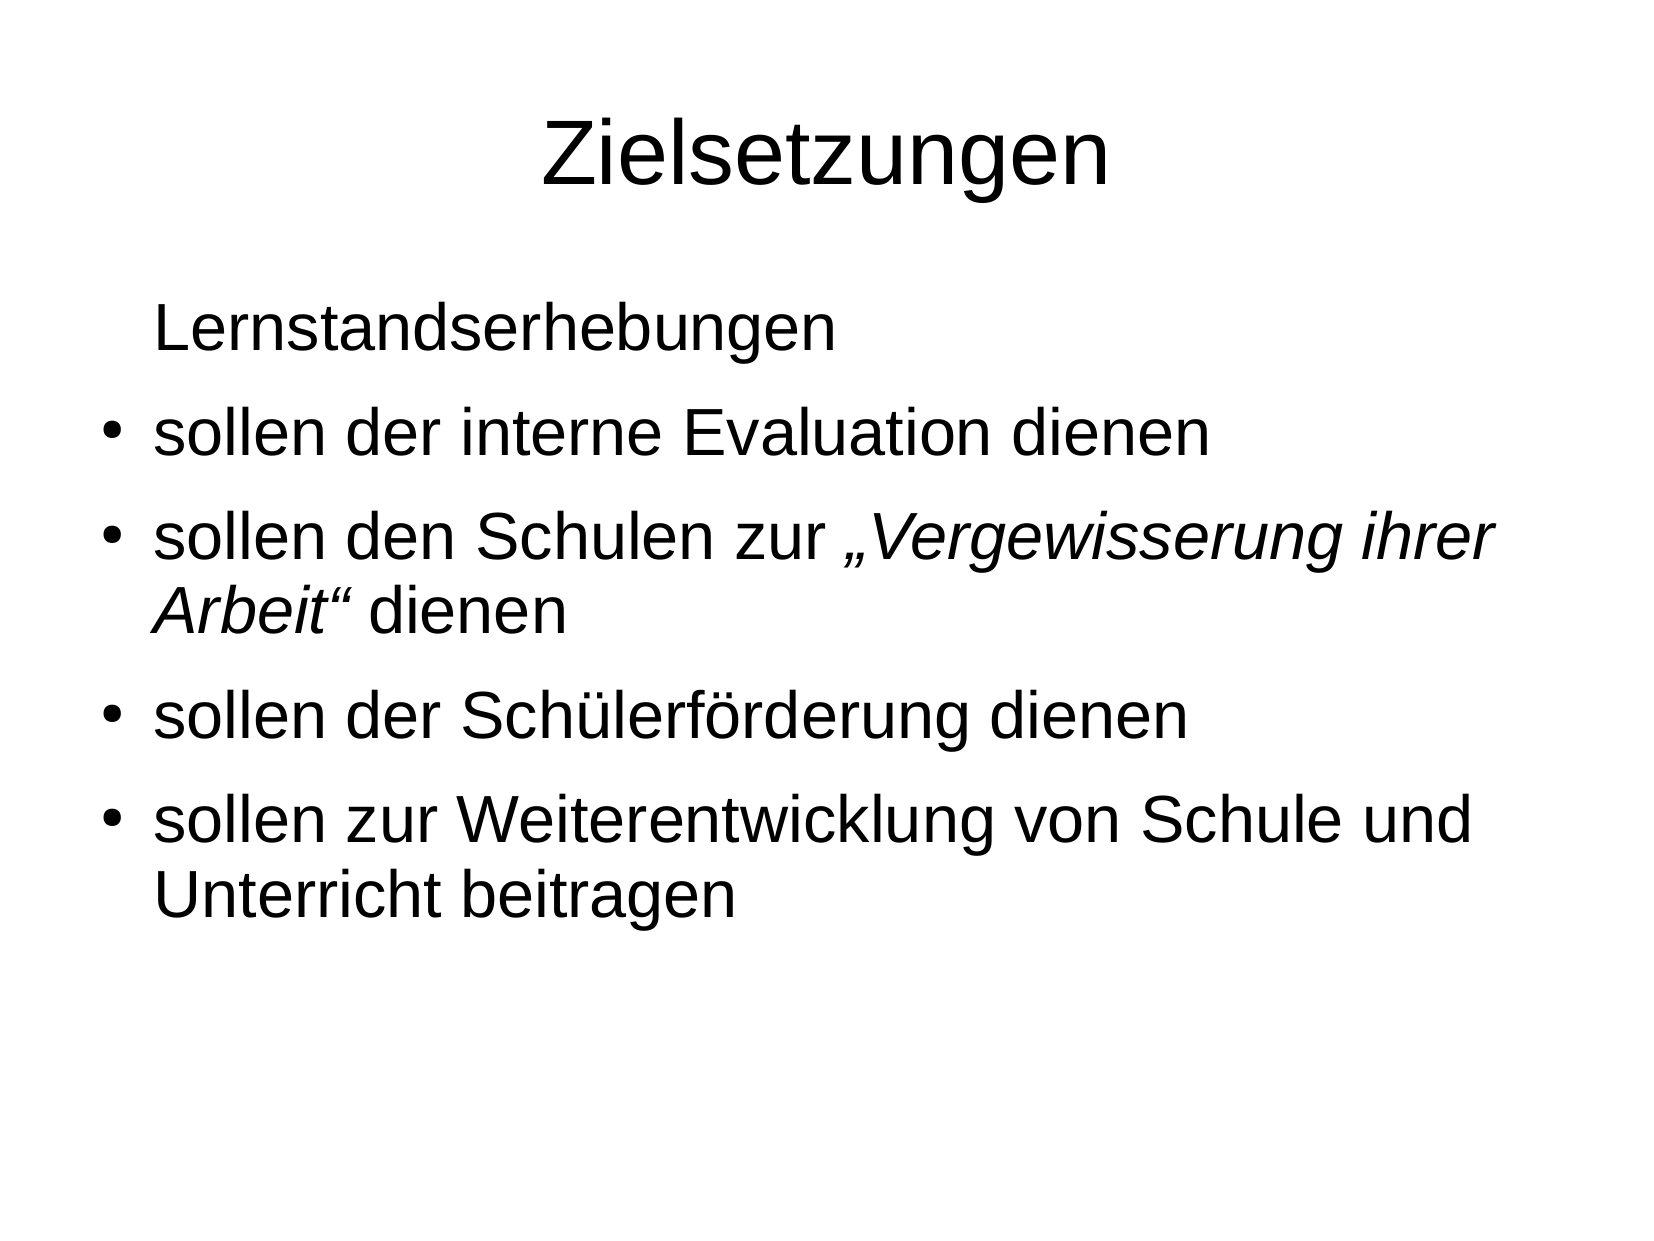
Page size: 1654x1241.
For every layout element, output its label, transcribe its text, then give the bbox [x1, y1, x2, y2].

list Lernstandserhebungen sollen der interne Evaluation dienen sollen den Schulen zur „Vergewisserung ihrer Arbeit“ dienen sollen der Schülerförderung dienen sollen zur Weiterentwicklung von Schule und Unterricht beitragen [82, 290, 1571, 1010]
title Zielsetzungen [82, 49, 1571, 257]
